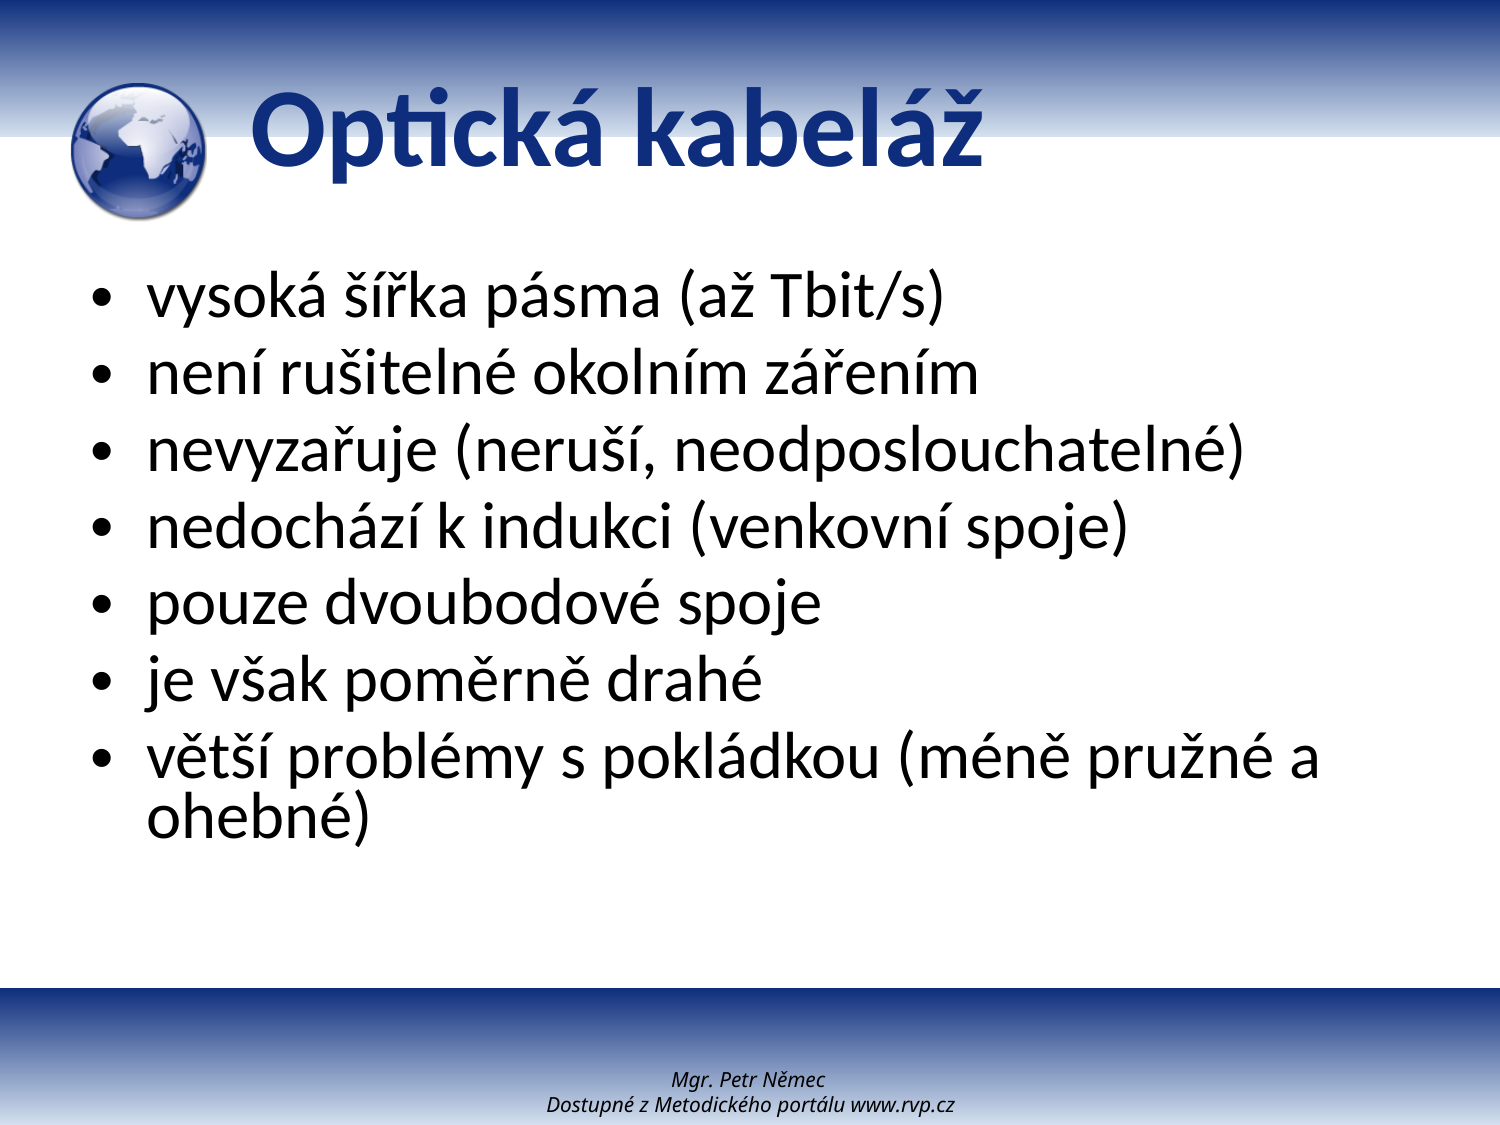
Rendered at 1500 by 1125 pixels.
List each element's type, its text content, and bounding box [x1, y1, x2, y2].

list vysoká šířka pásma (až Tbit/s) není rušitelné okolním zářením nevyzařuje (neruší, neodposlouchatelné) nedochází k indukci (venkovní spoje) pouze dvoubodové spoje je však poměrně drahé větší problémy s pokládkou (méně pružné a ohebné) [75, 262, 1426, 1006]
picture [69, 83, 207, 222]
title Optická kabeláž [235, 45, 1426, 233]
